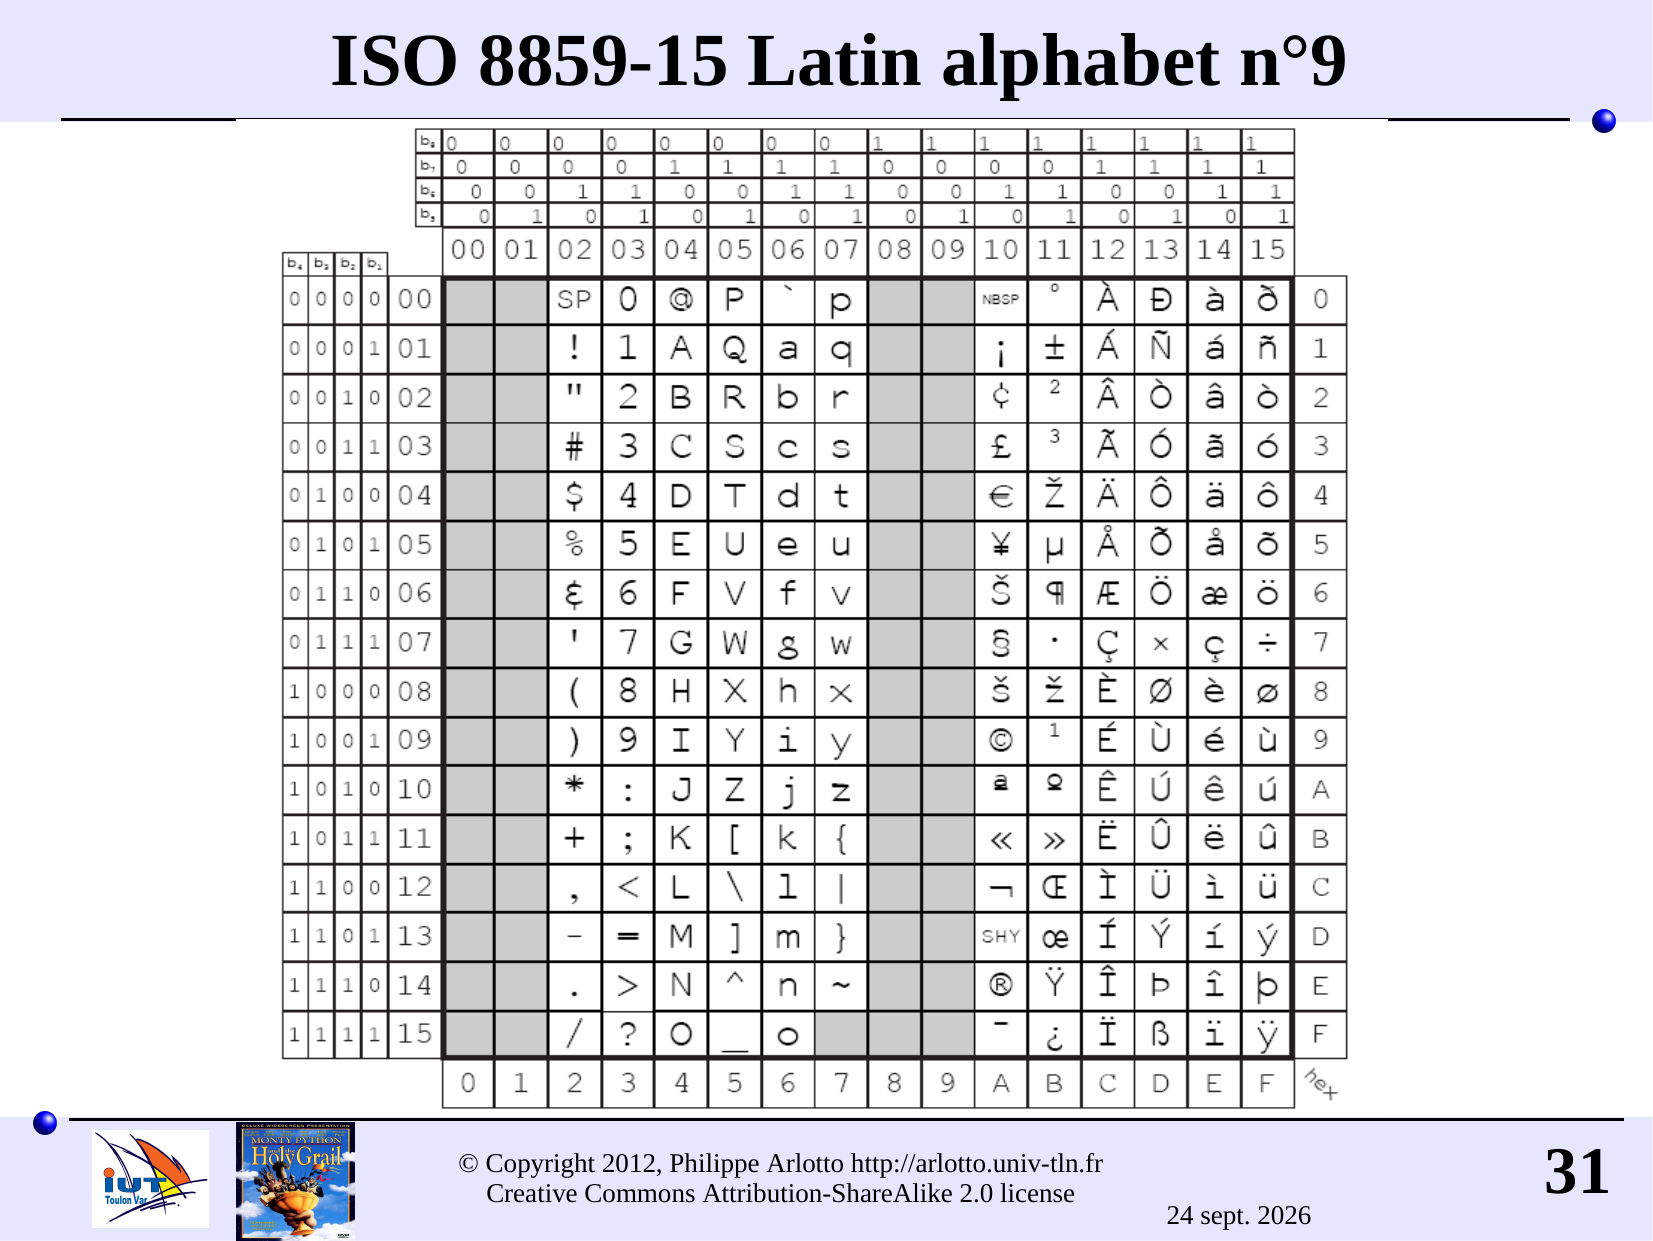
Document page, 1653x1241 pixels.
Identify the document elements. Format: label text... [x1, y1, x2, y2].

title ISO 8859-15 Latin alphabet n°9 [95, 14, 1585, 107]
picture [236, 119, 1388, 1117]
picture [236, 1122, 355, 1241]
